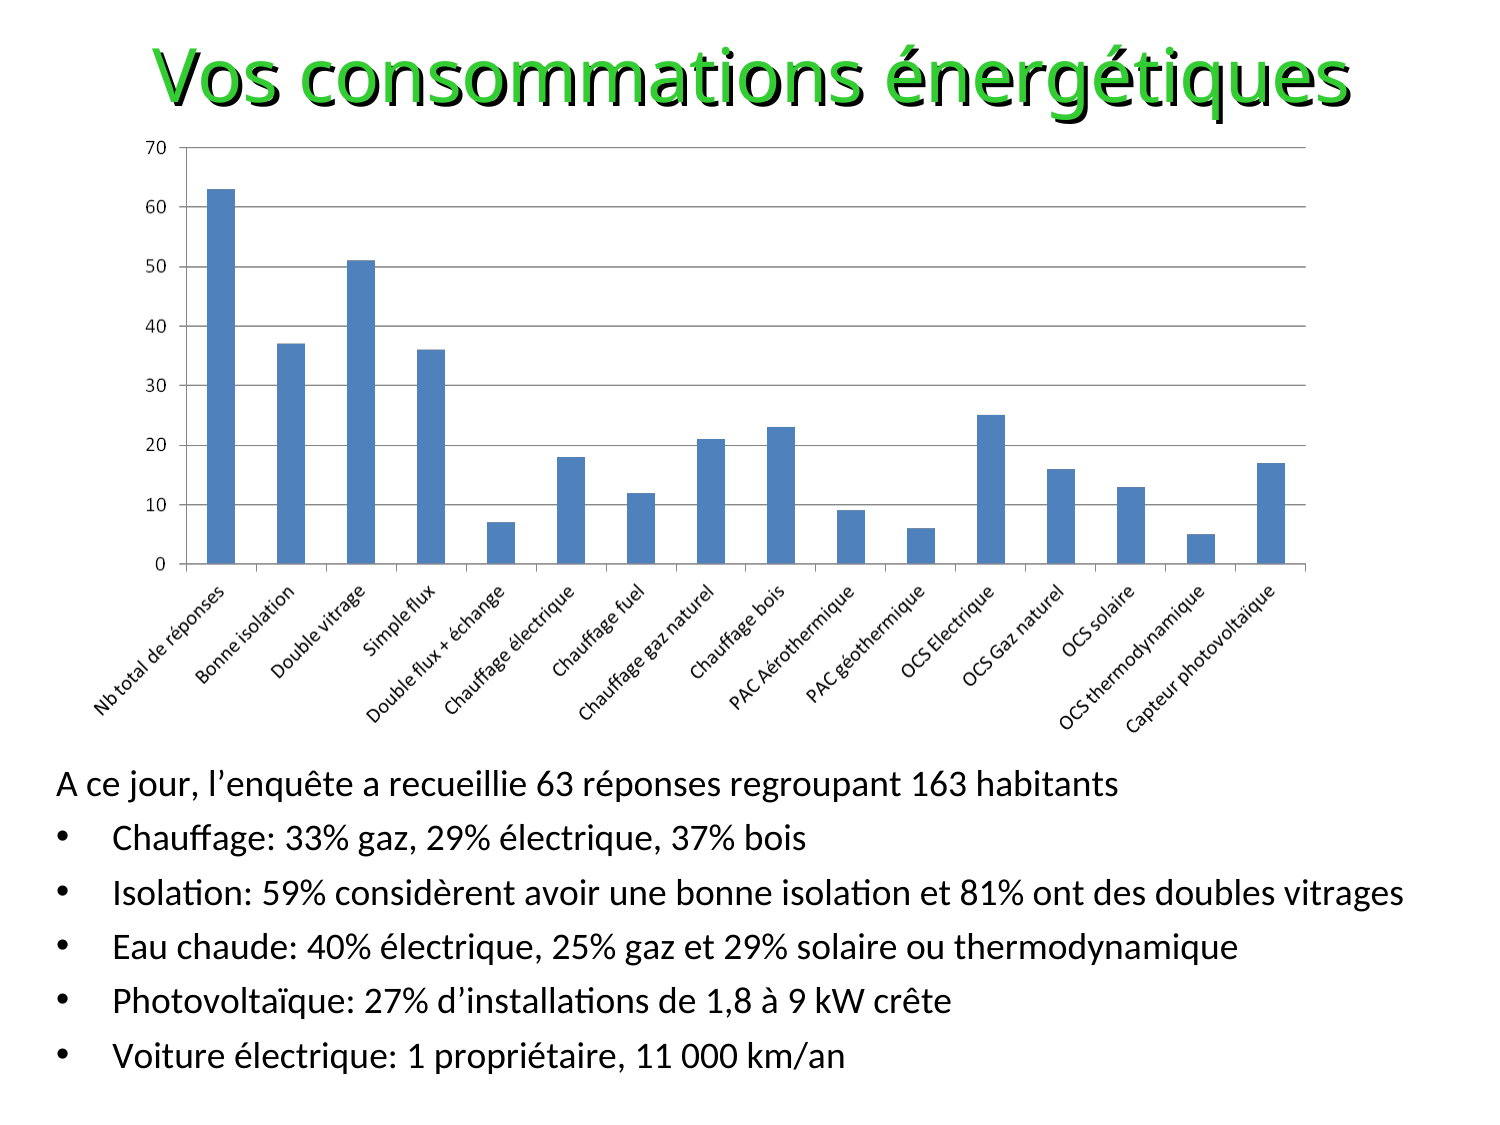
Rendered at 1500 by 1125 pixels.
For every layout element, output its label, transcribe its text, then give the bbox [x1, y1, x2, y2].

list A ce jour, l’enquête a recueillie 63 réponses regroupant 163 habitants Chauffage: 33% gaz, 29% électrique, 37% bois Isolation: 59% considèrent avoir une bonne isolation et 81% ont des doubles vitrages Eau chaude: 40% électrique, 25% gaz et 29% solaire ou thermodynamique Photovoltaïque: 27% d’installations de 1,8 à 9 kW crête Voiture électrique: 1 propriétaire, 11 000 km/an [41, 751, 1471, 1094]
title Vos consommations énergétiques [76, 31, 1427, 114]
picture [76, 123, 1330, 753]
